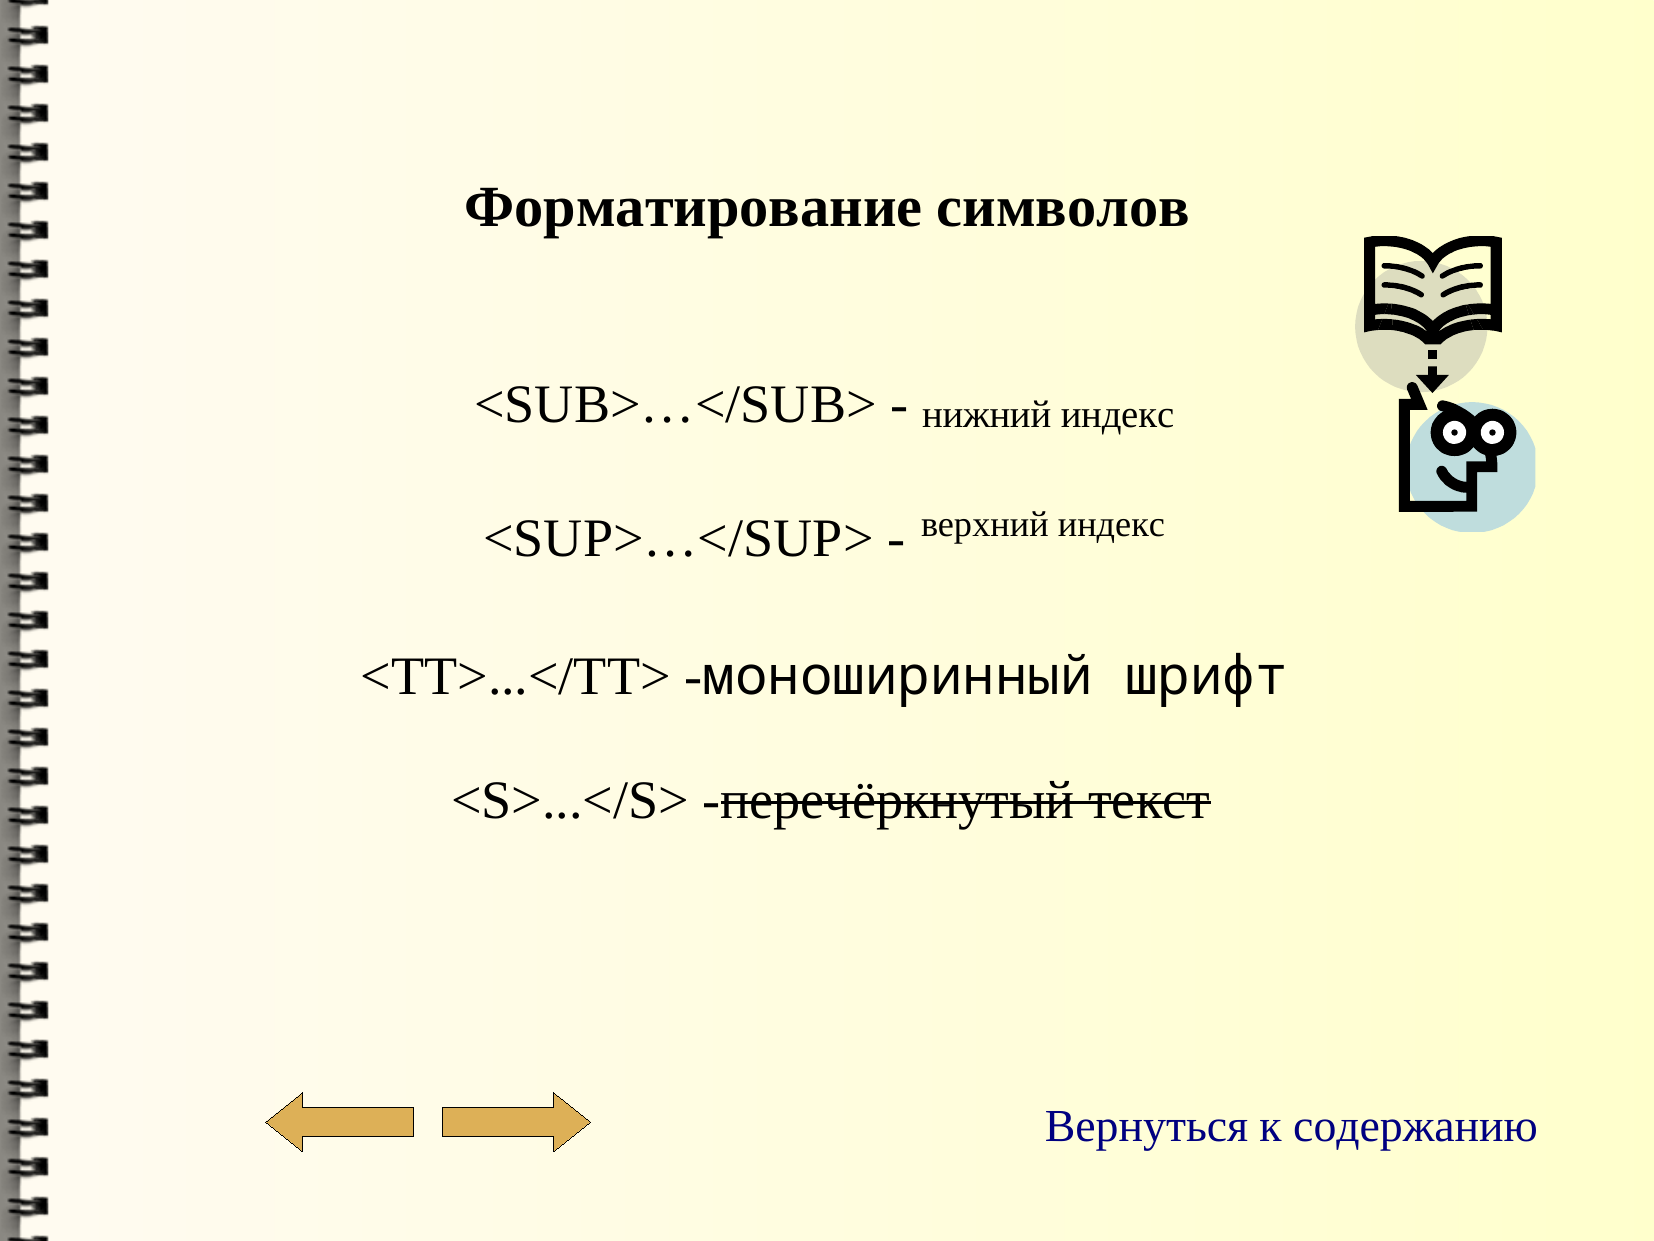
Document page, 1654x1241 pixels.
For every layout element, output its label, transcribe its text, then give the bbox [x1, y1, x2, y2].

text_box [442, 1092, 591, 1152]
title Форматирование символов [121, 102, 1534, 236]
text_box [265, 1092, 414, 1152]
list Вернуться к содержанию [1033, 1100, 1565, 1152]
picture [0, 0, 1654, 1241]
picture [1355, 236, 1536, 532]
list <SUB>…</SUB> - нижний индекс <SUP>…</SUP> - верхний индекс <TT>...</TT> -моноширинный шрифт <S>...</S> -перечёркнутый текст [118, 236, 1531, 1018]
